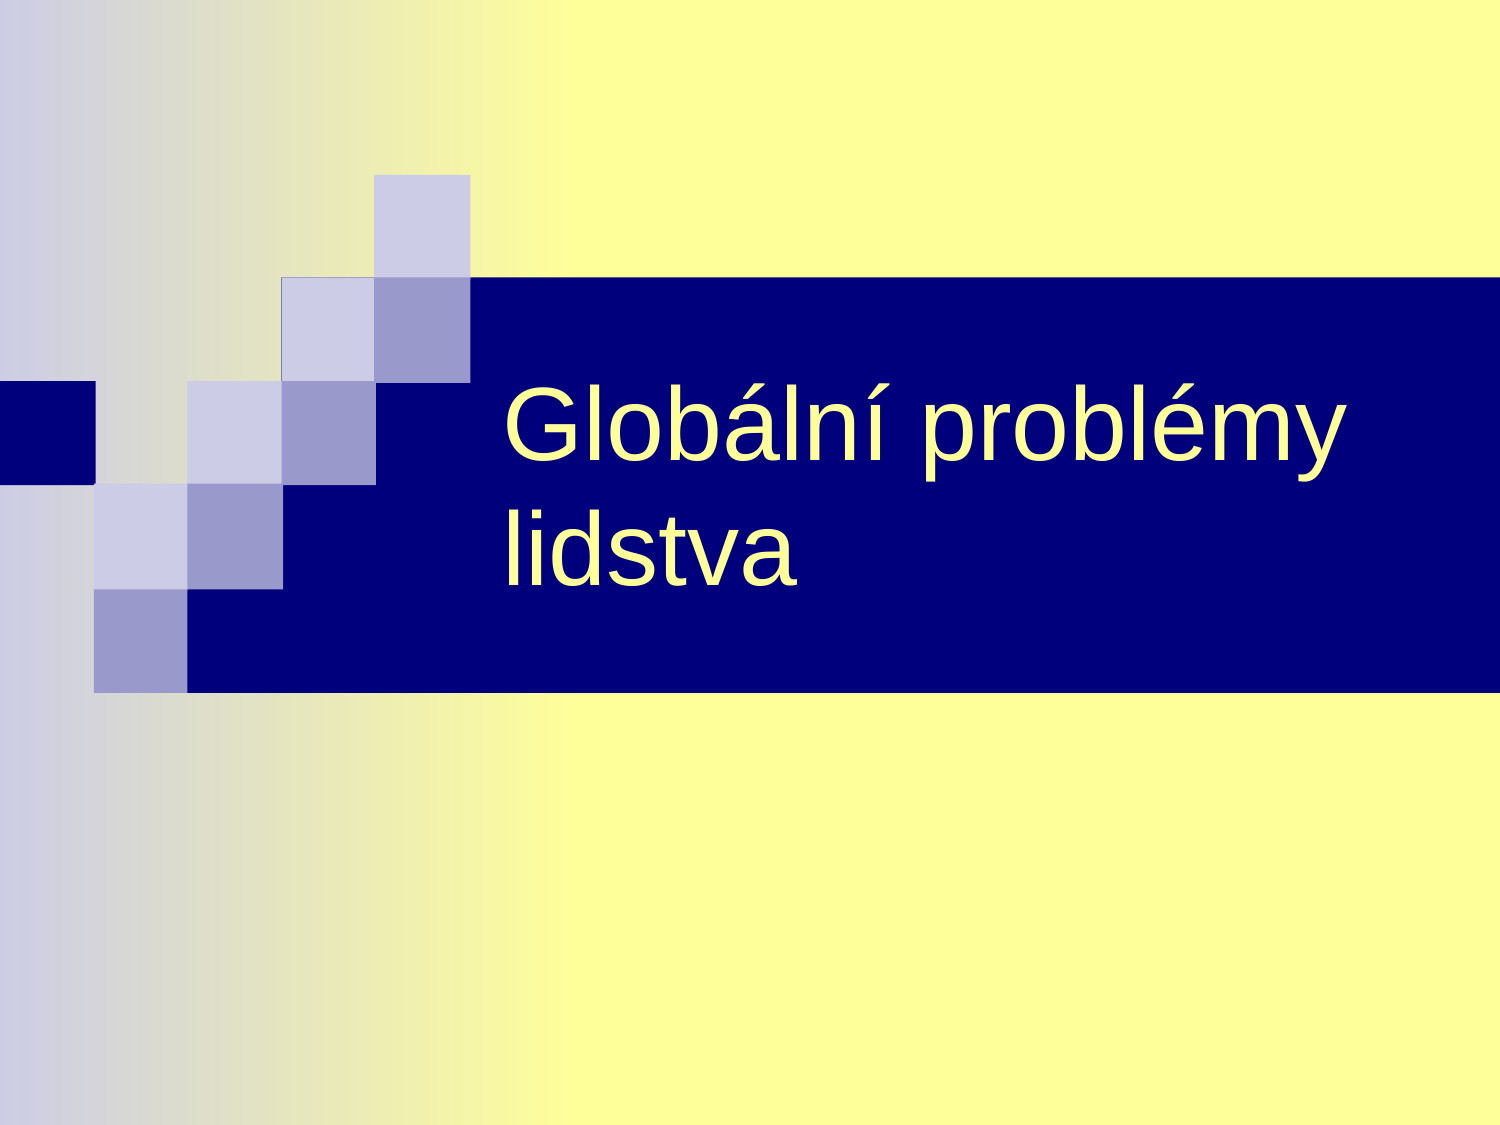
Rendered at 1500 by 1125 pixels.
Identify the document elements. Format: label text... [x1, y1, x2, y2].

title Globální problémy lidstva [487, 299, 1476, 663]
